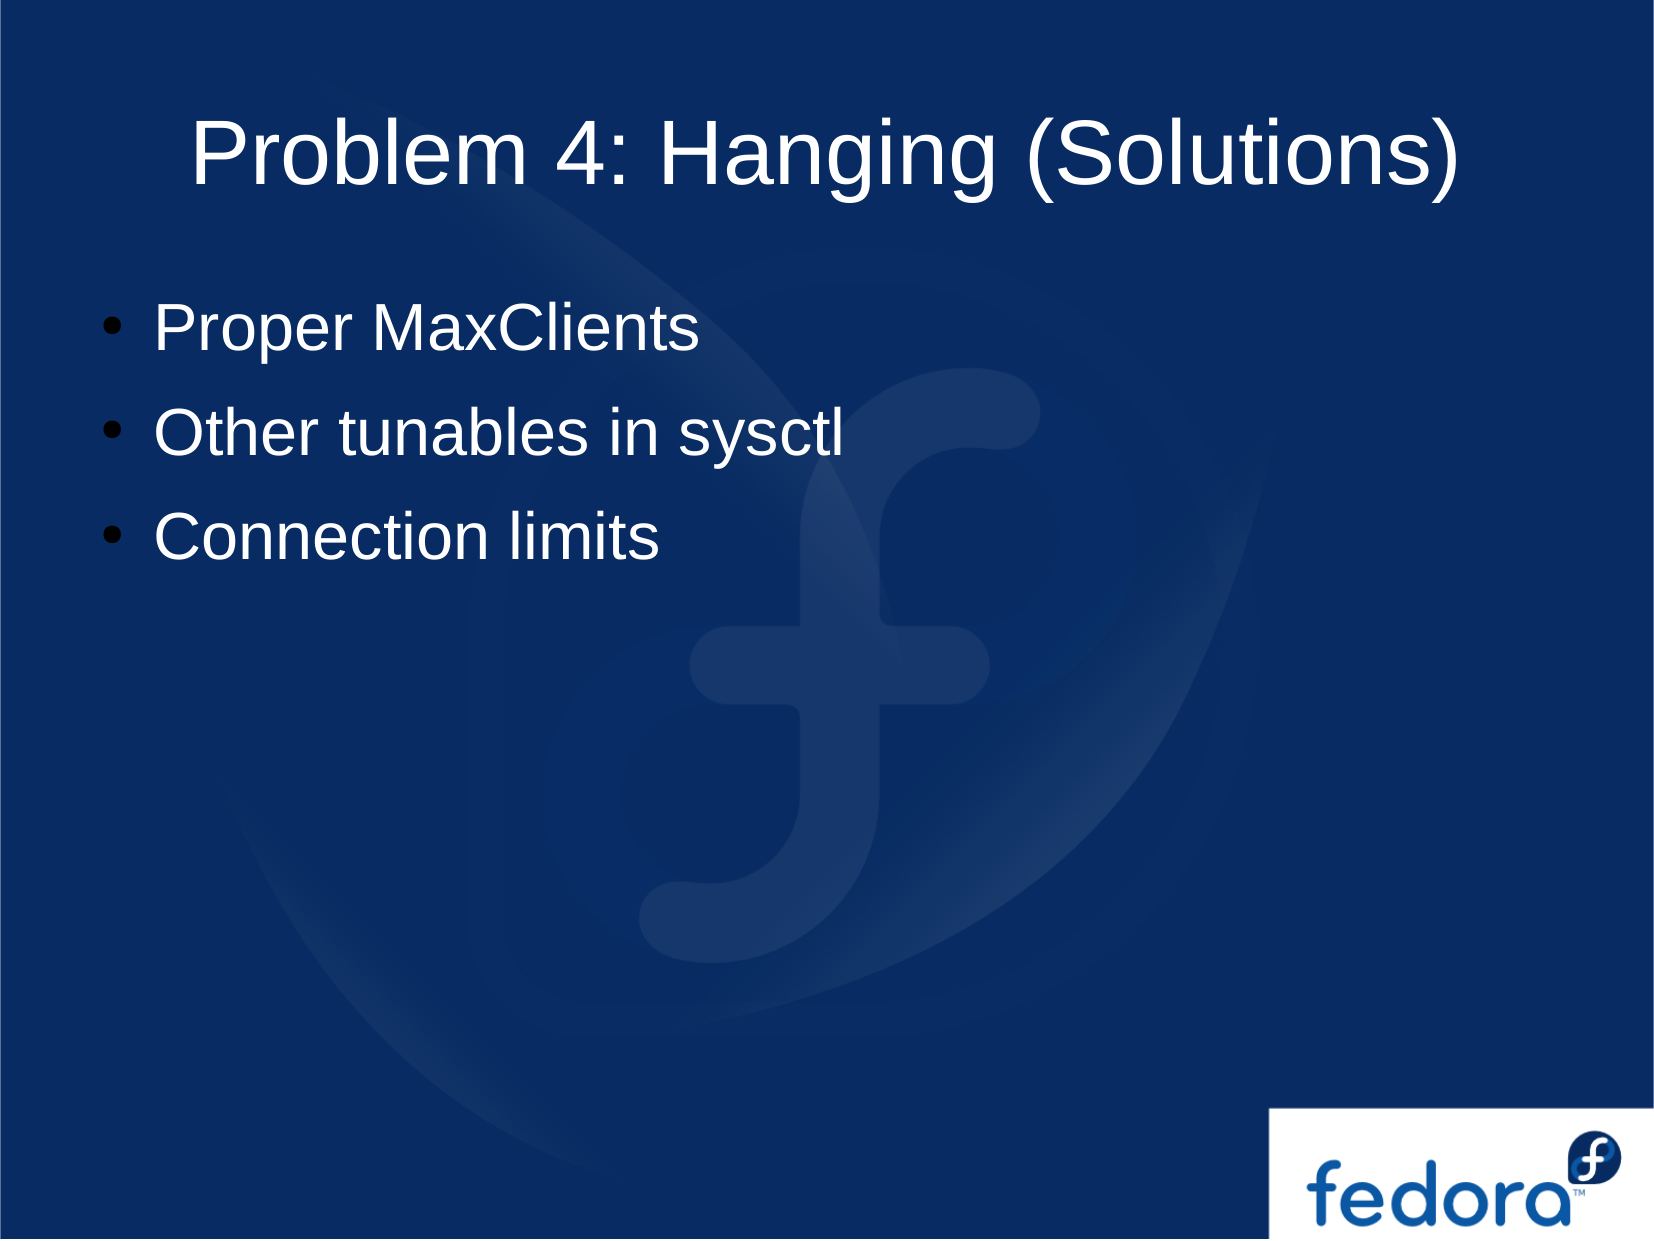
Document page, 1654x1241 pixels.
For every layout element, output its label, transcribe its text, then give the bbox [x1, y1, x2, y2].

list Proper MaxClients Other tunables in sysctl Connection limits [82, 290, 1571, 1094]
picture [0, 0, 1654, 1239]
title Problem 4: Hanging (Solutions) [82, 56, 1571, 250]
